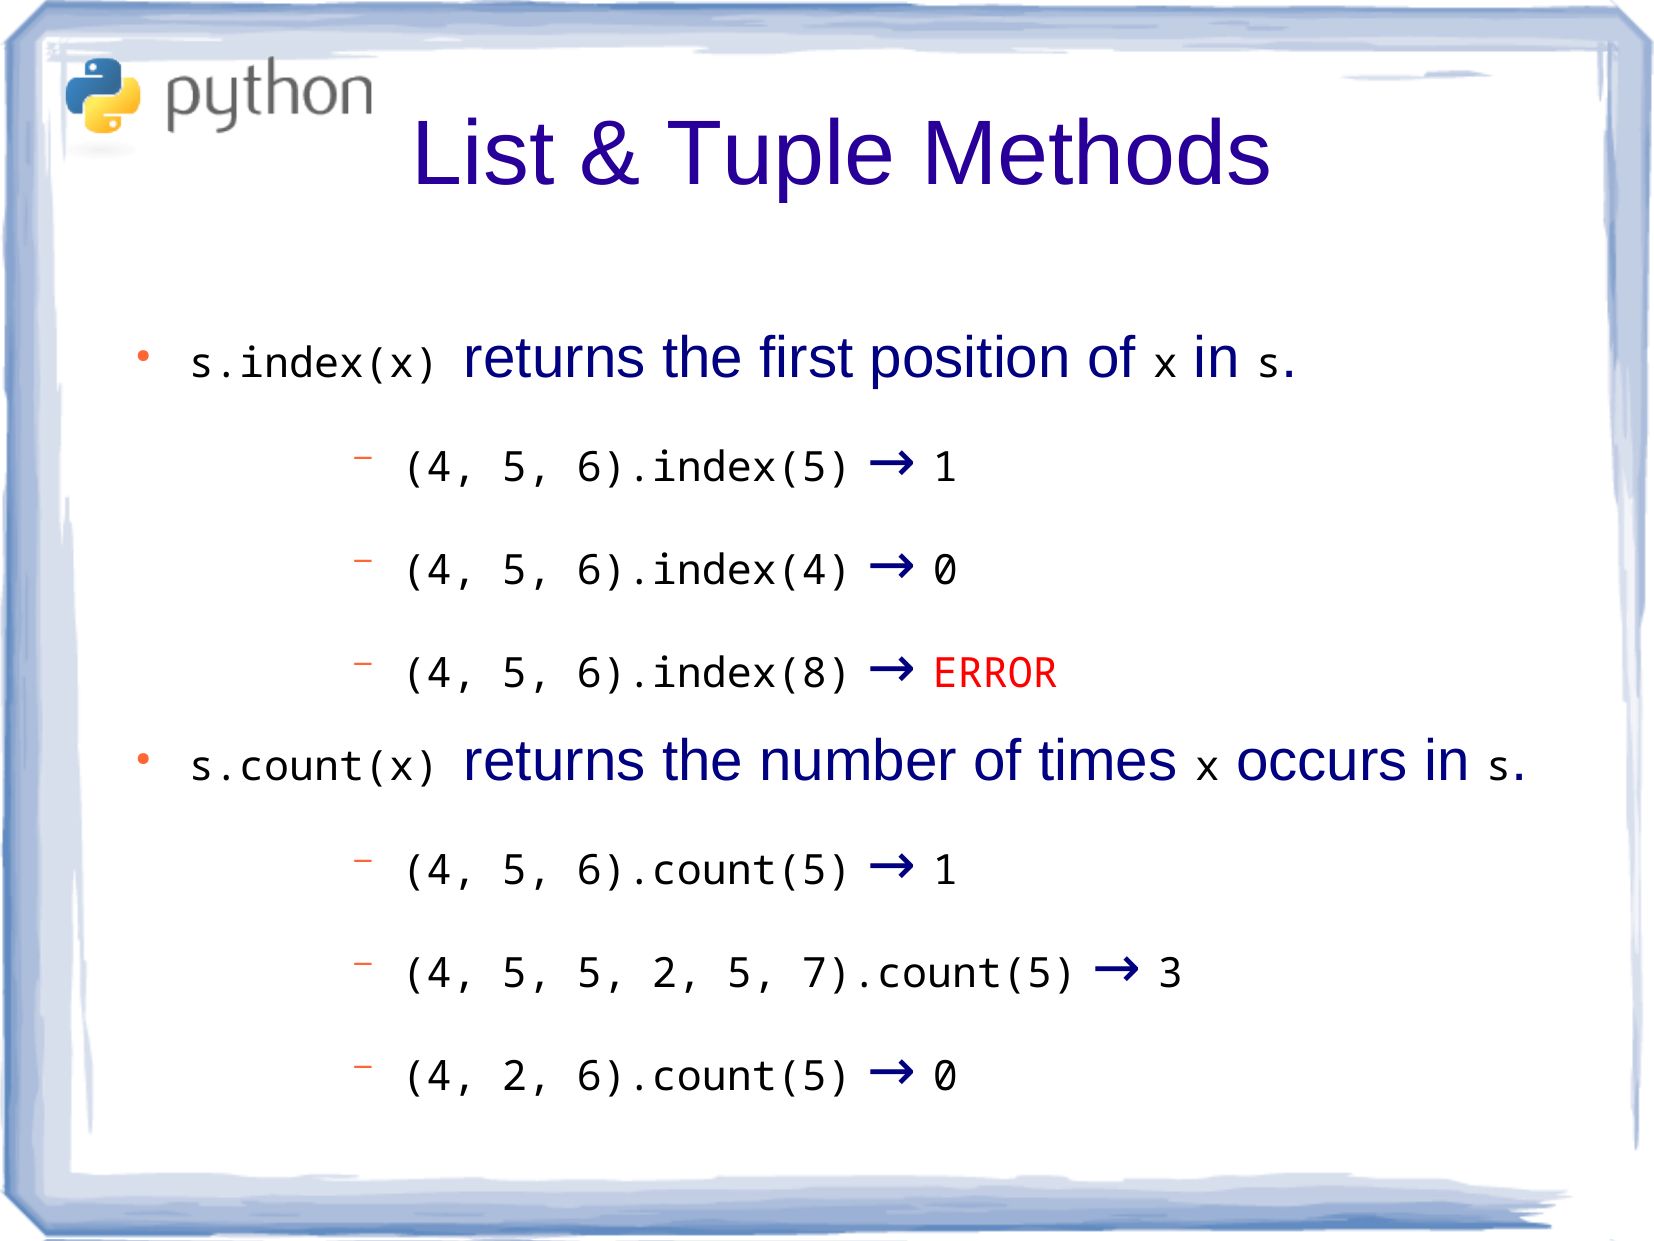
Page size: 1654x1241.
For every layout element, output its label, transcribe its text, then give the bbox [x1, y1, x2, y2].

picture [0, 0, 1654, 1241]
list s.index(x) returns the first position of x in s. (4, 5, 6).index(5) → 1 (4, 5, 6).index(4) → 0 (4, 5, 6).index(8) → ERROR s.count(x) returns the number of times x occurs in s. (4, 5, 6).count(5) → 1 (4, 5, 5, 2, 5, 7).count(5) → 3 (4, 2, 6).count(5) → 0 [118, 324, 1571, 1096]
title List & Tuple Methods [82, 49, 1571, 257]
